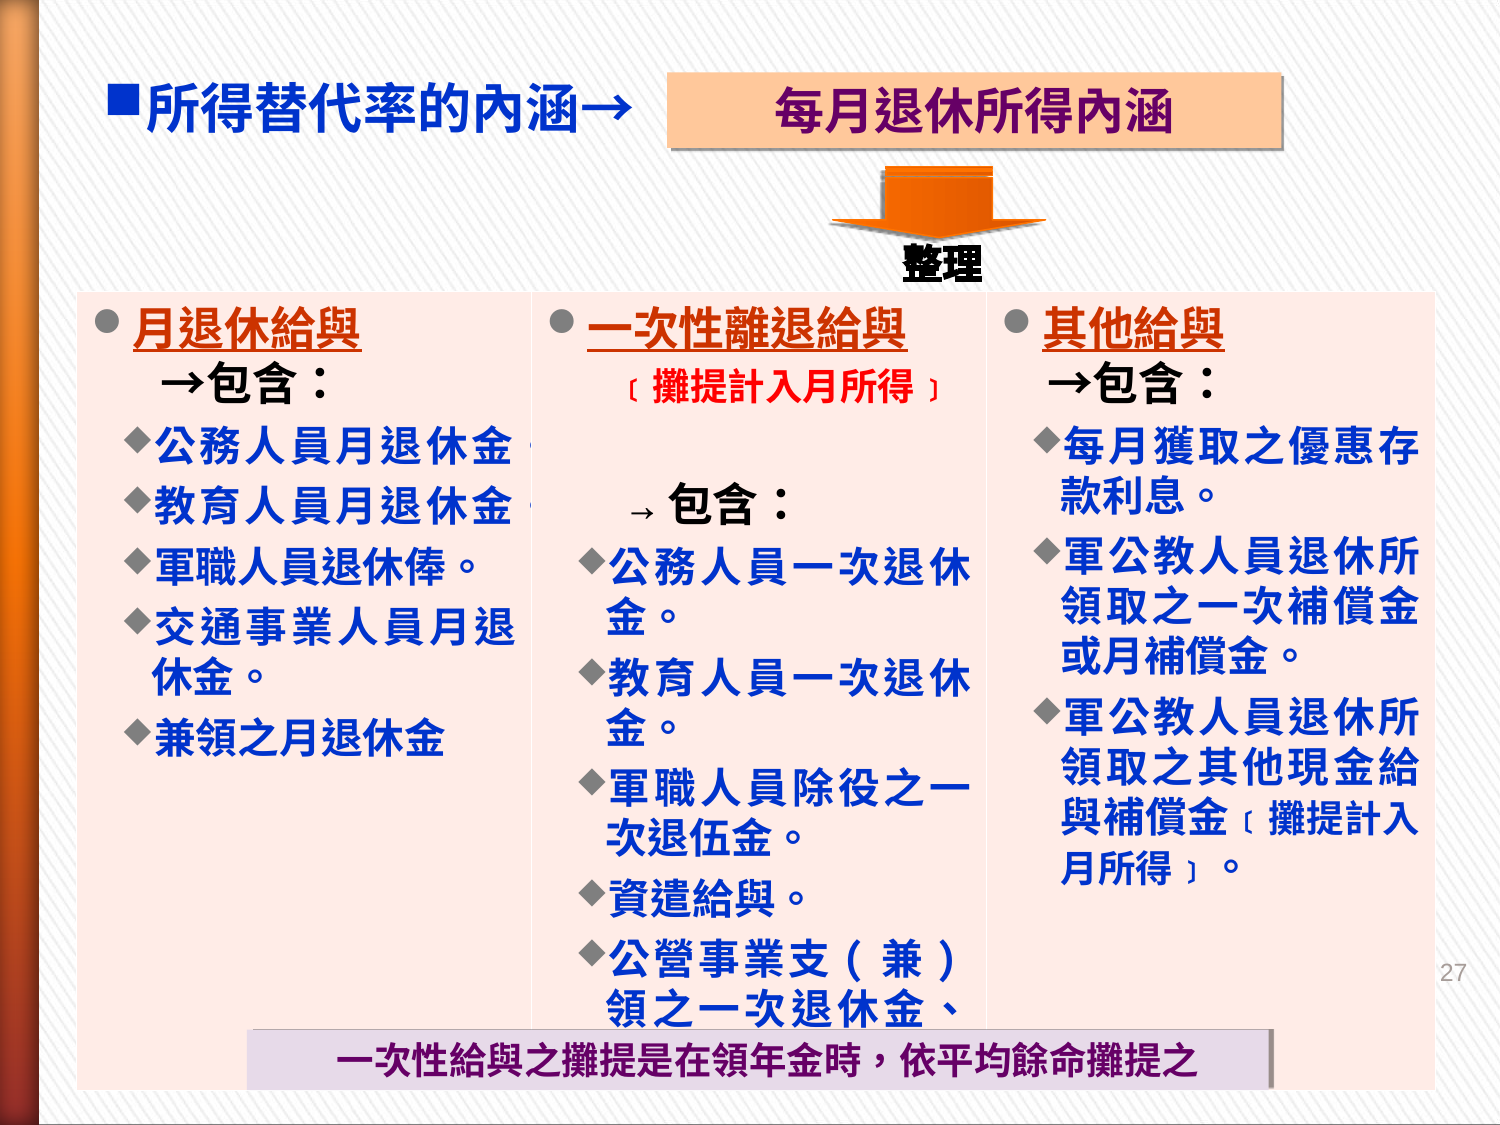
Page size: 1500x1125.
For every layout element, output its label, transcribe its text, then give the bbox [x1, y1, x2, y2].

text_box 一次性給與之攤提是在領年金時，依平均餘命攤提之 [246, 1029, 1269, 1091]
text_box 所得替代率的內涵→ [88, 66, 656, 147]
table_header 一次性離退給與 ﹝攤提計入月所得﹞ →包含： 公務人員一次退休金。 教育人員一次退休金。 軍職人員除役之一次退伍金。 資遣給與。 公營事業支(兼)領之一次退休金、年資結算金。 [532, 292, 986, 1029]
table_header 其他給與 →包含： 每月獲取之優惠存款利息。 軍公教人員退休所領取之一次補償金或月補償金。 軍公教人員退休所領取之其他現金給與補償金﹝攤提計入月所得﹞。 [987, 292, 1435, 1090]
text_box 整理 [903, 244, 942, 282]
text_box [832, 177, 1046, 238]
text_box 整理 [943, 245, 982, 282]
picture [0, 0, 1500, 1125]
table_header 月退休給與 →包含： 公務人員月退休金。 教育人員月退休金。 軍職人員退休俸。 交通事業人員月退休金。 兼領之月退休金 [77, 292, 531, 1090]
text_box 每月退休所得內涵 [667, 72, 1282, 148]
text_box <編號> [1436, 941, 1488, 1002]
text_box [885, 171, 993, 176]
